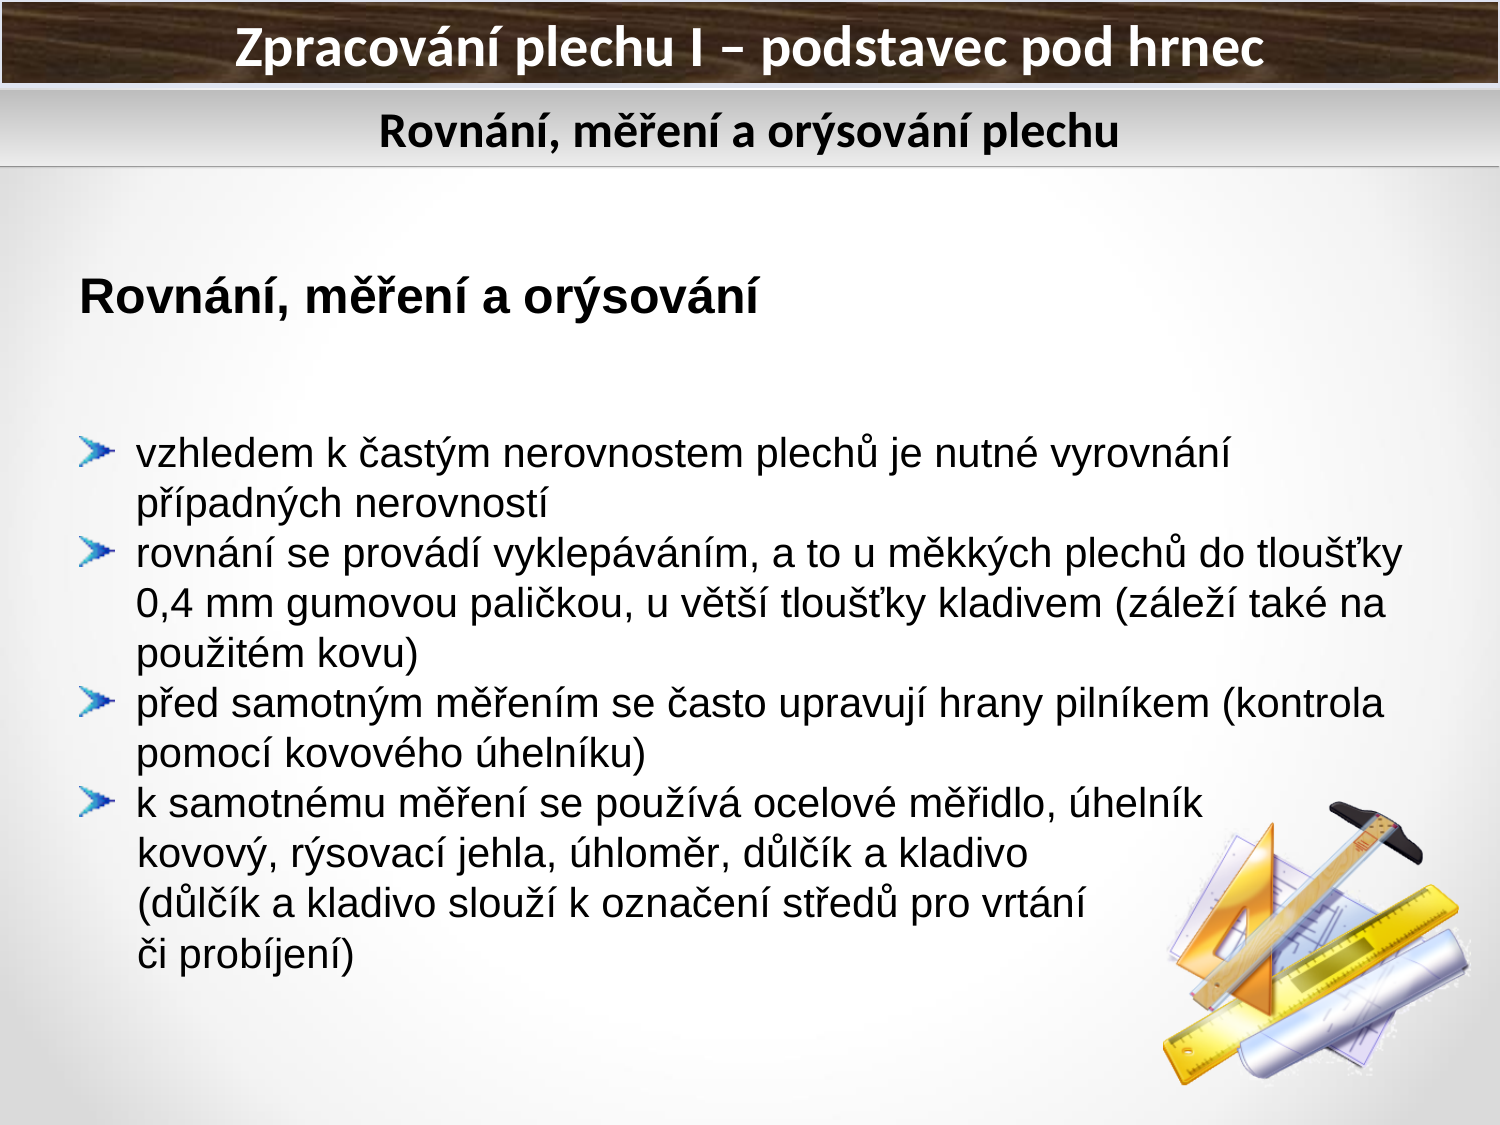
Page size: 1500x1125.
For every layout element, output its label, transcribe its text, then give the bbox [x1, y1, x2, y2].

text_box Zpracování plechu I – podstavec pod hrnec [0, 0, 1500, 86]
text_box Rovnání, měření a orýsování [64, 255, 1436, 331]
text_box vzhledem k častým nerovnostem plechů je nutné vyrovnání případných nerovností rovnání se provádí vyklepáváním, a to u měkkých plechů do tloušťky 0,4 mm gumovou paličkou, u větší tloušťky kladivem (záleží také na použitém kovu) před samotným měřením se často upravují hrany pilníkem (kontrola pomocí kovového úhelníku) k samotnému měření se používá ocelové měřidlo, úhelník kovový, rýsovací jehla, úhloměr, důlčík a kladivo (důlčík a kladivo slouží k označení středů pro vrtání či probíjení) [64, 418, 1436, 985]
picture [0, 166, 1500, 1125]
picture [0, 86, 1500, 90]
text_box Rovnání, měření a orýsování plechu [0, 90, 1500, 166]
